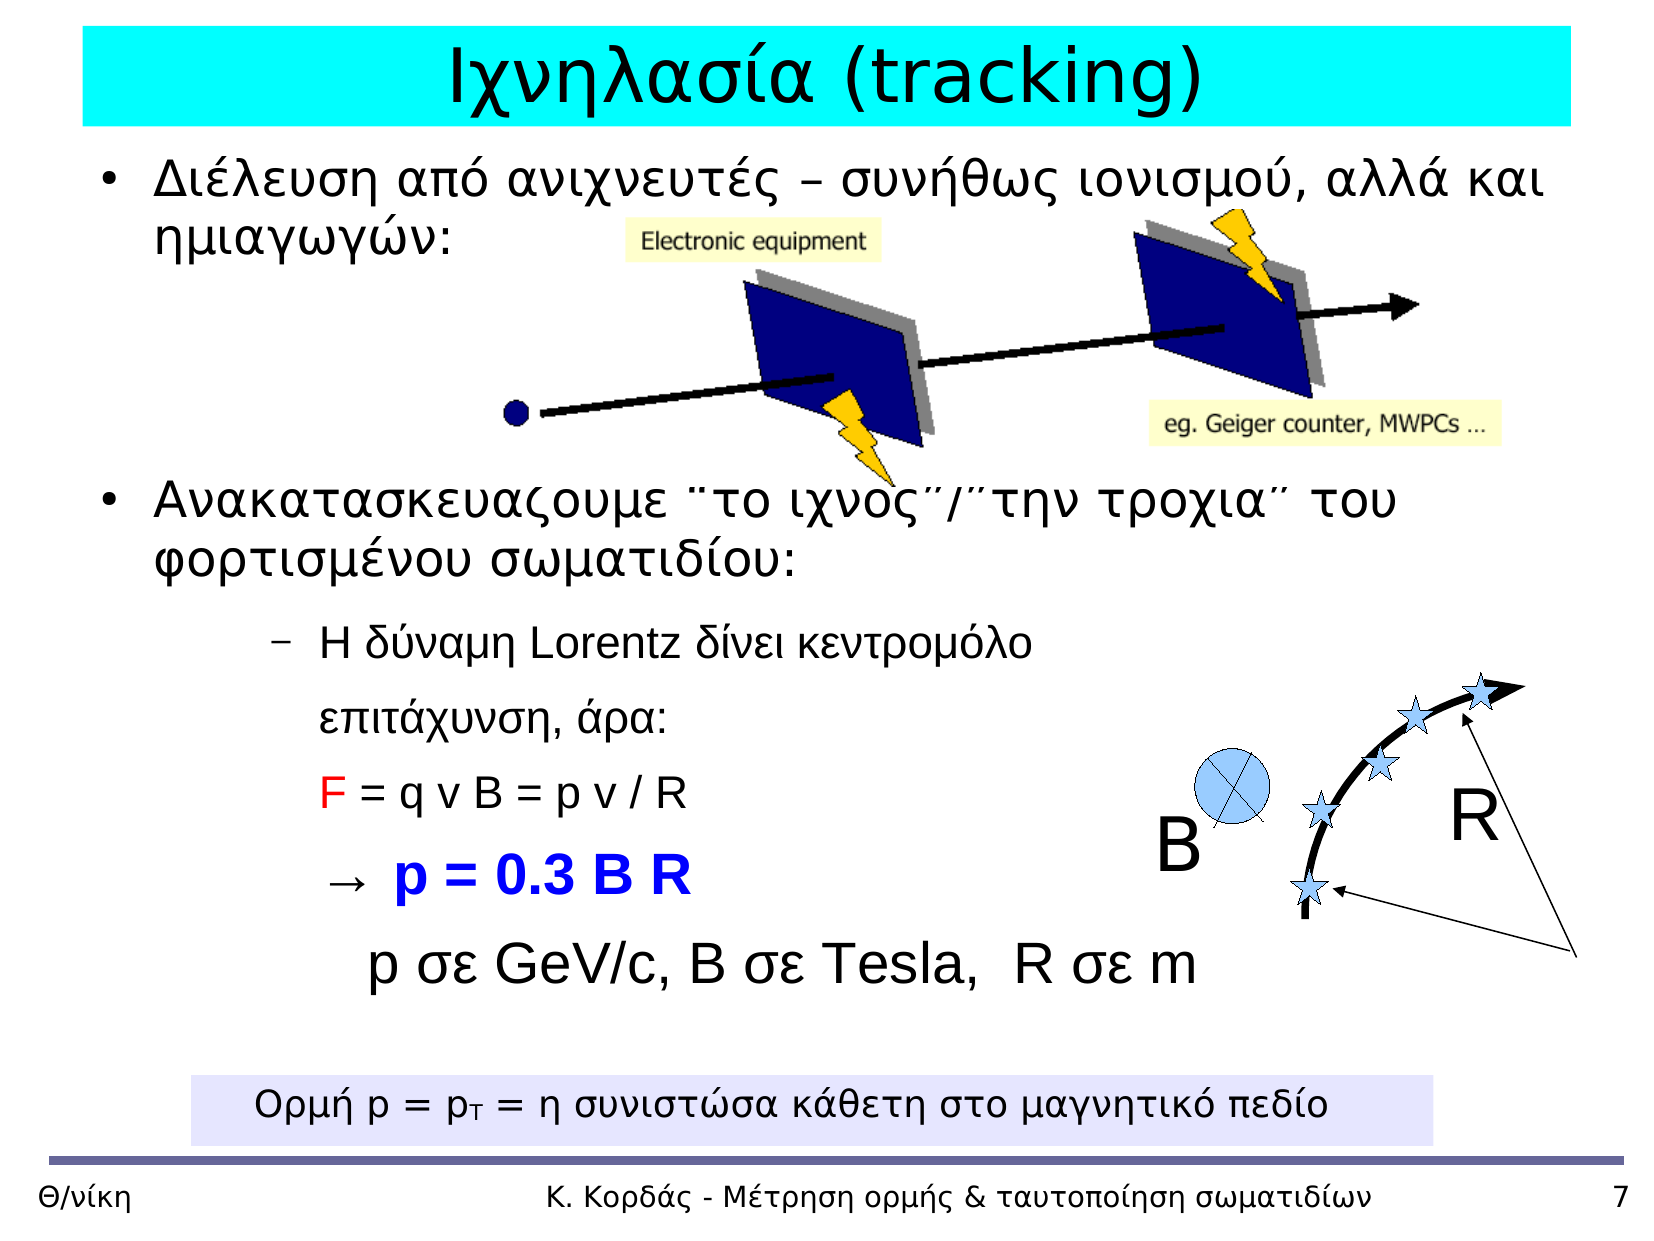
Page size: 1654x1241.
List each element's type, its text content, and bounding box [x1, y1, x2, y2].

list Διέλευση από ανιχνευτές – συνήθως ιονισμού, αλλά και ημιαγωγών: Ανακατασκευάζουμε “το ίχνος”/”την τροχιά” του φορτισμένου σωματιδίου: Η δύναμη Lorentz δίνει κεντρομόλο επιτάχυνση, άρα: F = q v B = p v / R → p = 0.3 B R p σε GeV/c, B σε Tesla, R σε m [82, 150, 1571, 1112]
text_box [1462, 672, 1500, 710]
picture [487, 209, 1509, 487]
title Ιχνηλασία (tracking) [82, 25, 1571, 127]
text_box [1290, 866, 1329, 905]
text_box [1397, 695, 1435, 734]
text_box [1302, 790, 1341, 828]
text_box Β [1138, 794, 1221, 897]
text_box [1194, 748, 1270, 824]
text_box [1361, 743, 1400, 781]
text_box R [1433, 757, 1518, 863]
text_box Ορμή p = pT = η συνιστώσα κάθετη στο μαγνητικό πεδίο [191, 1075, 1434, 1146]
